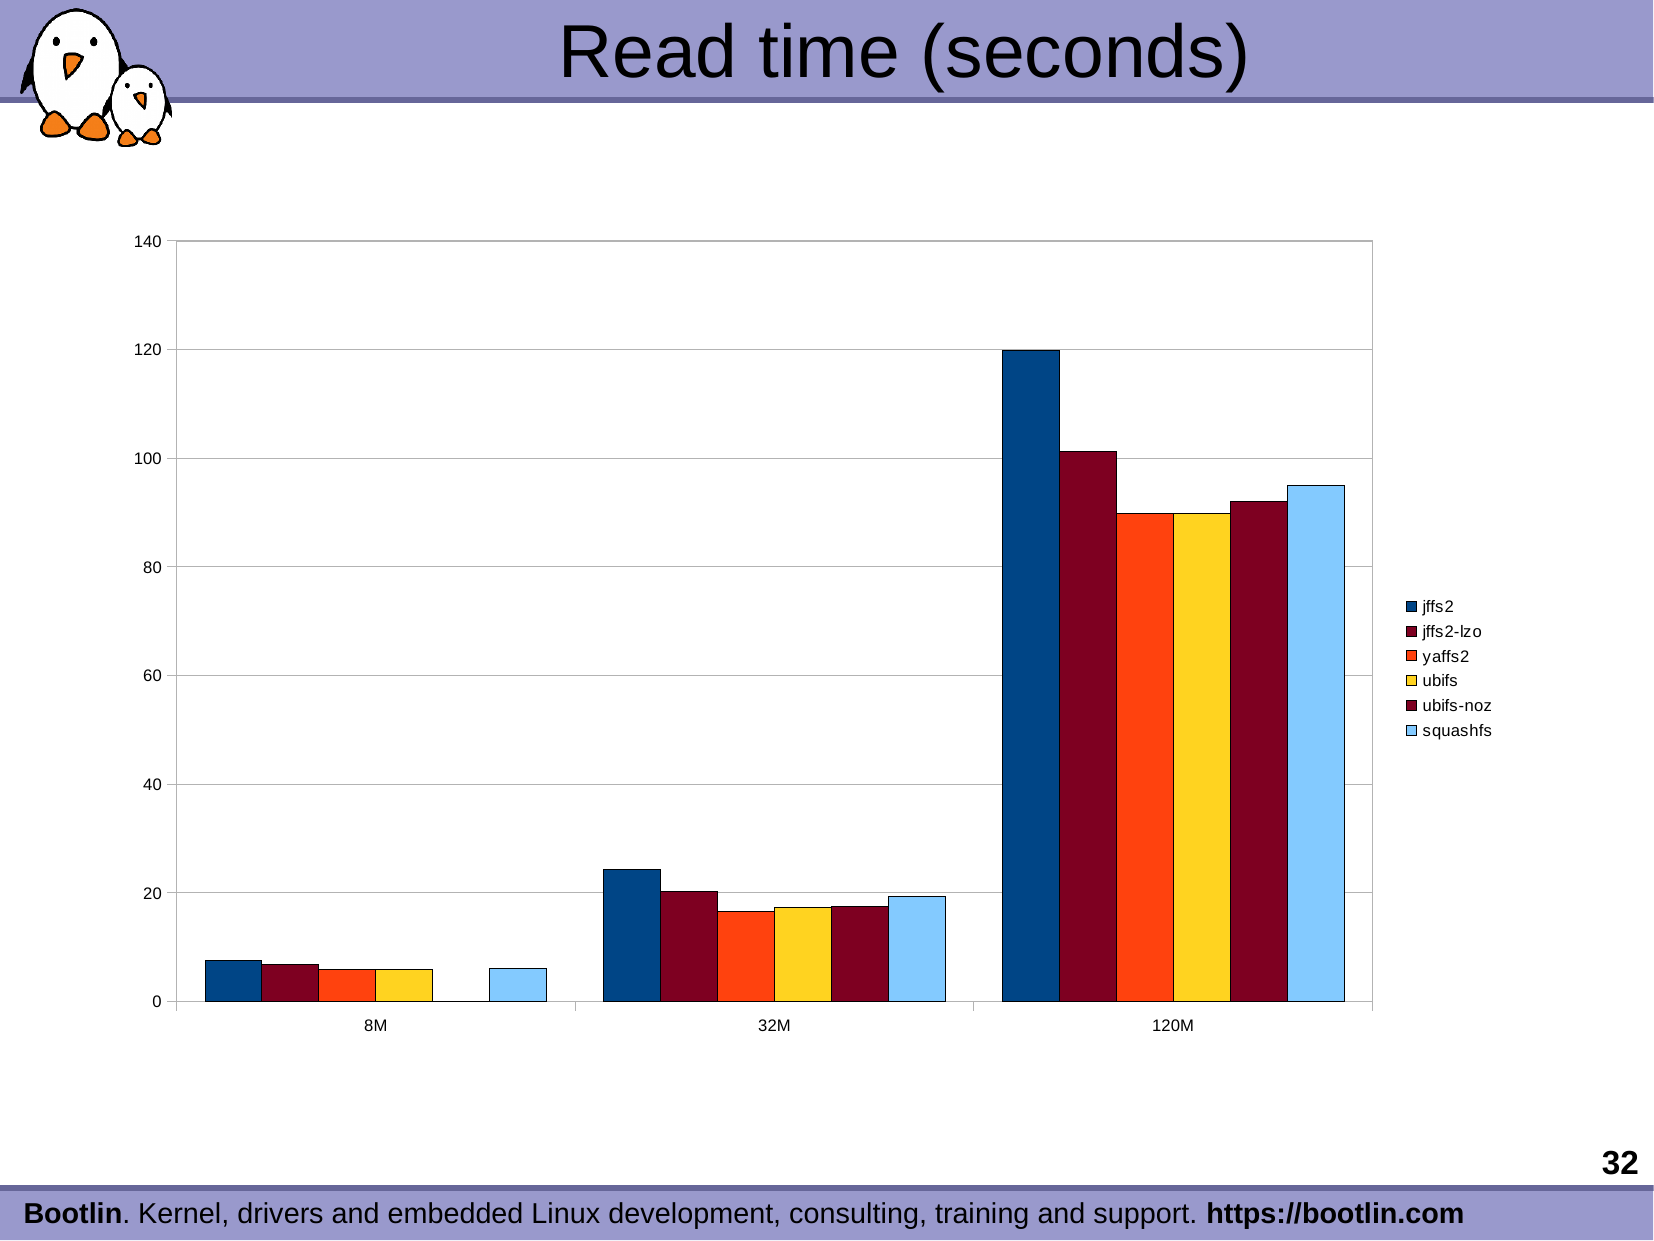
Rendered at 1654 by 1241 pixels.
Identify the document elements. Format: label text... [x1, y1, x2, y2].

picture [20, 8, 172, 147]
chart [105, 216, 1518, 1066]
title Read time (seconds) [178, 5, 1631, 97]
